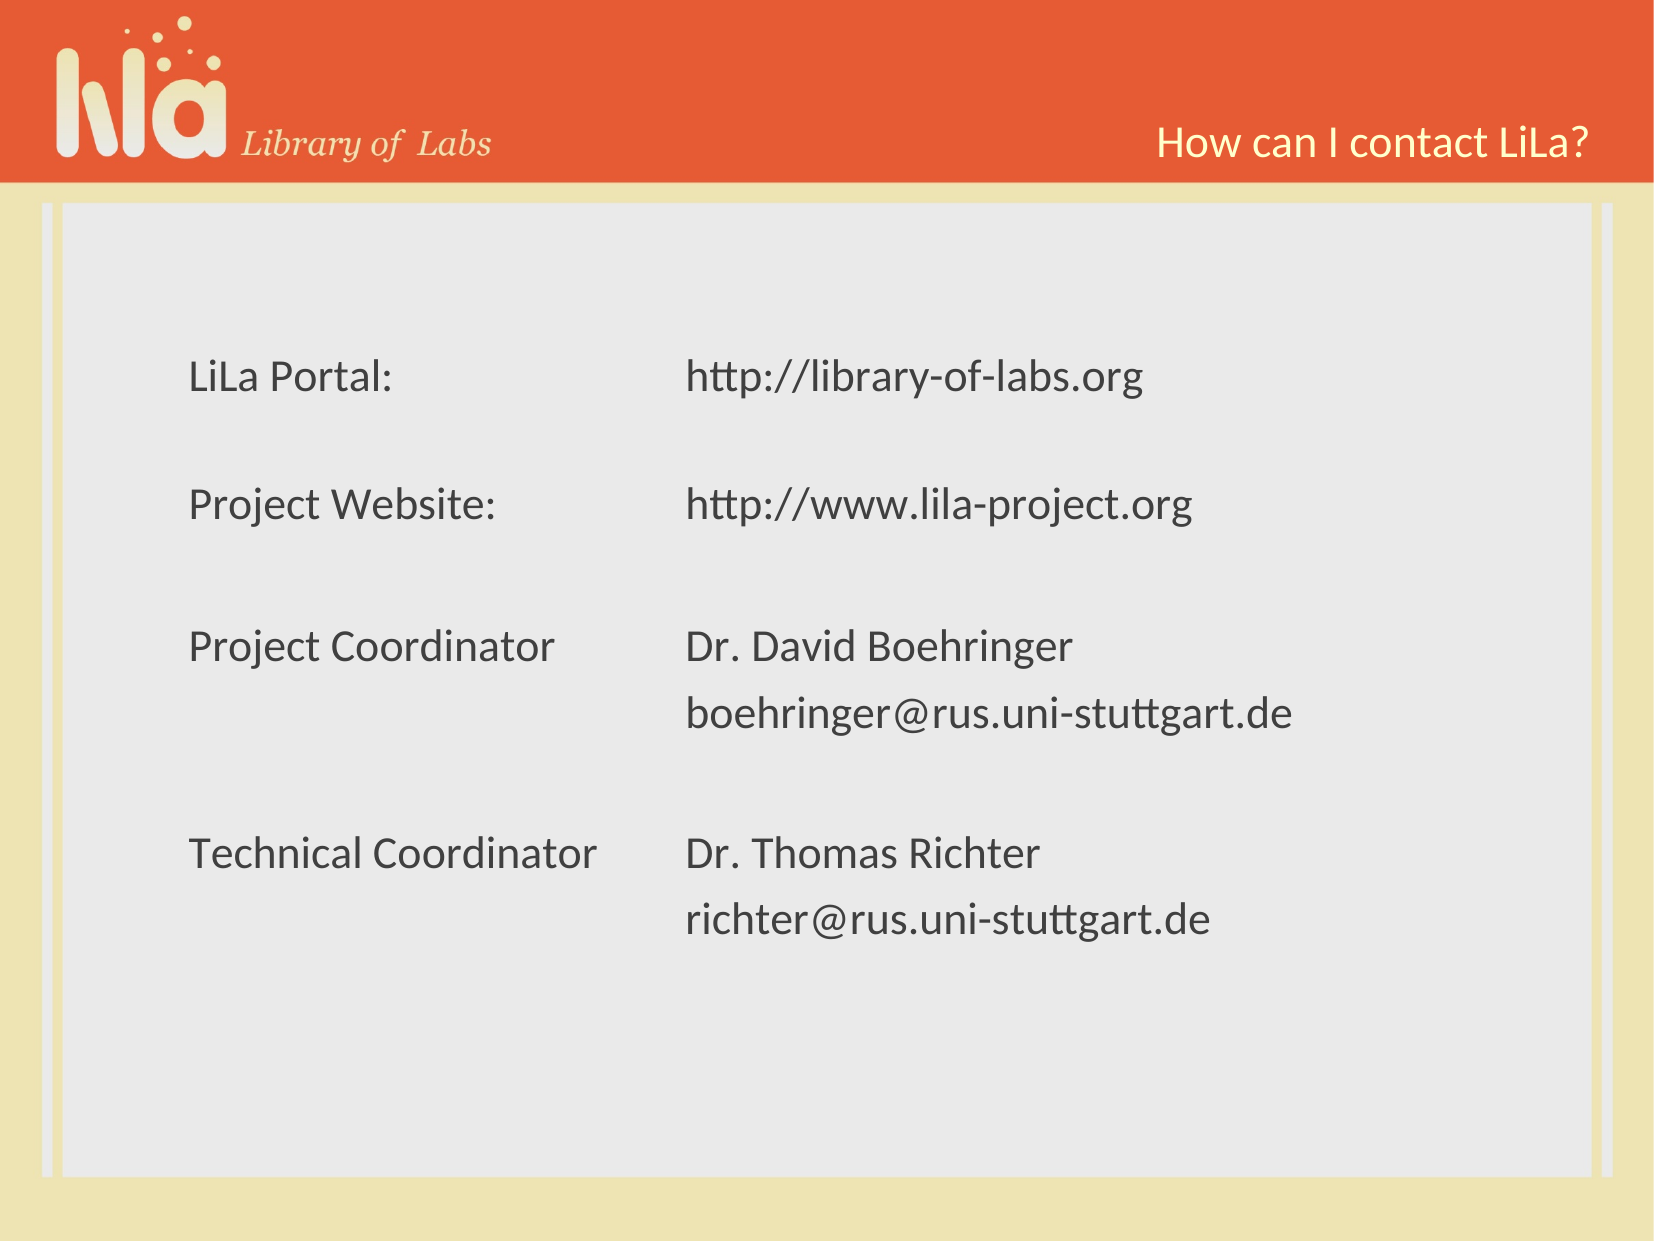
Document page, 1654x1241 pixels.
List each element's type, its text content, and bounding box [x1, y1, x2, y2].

table_cell Technical Coordinator [174, 815, 671, 1021]
table_cell Project Coordinator [174, 608, 671, 815]
list How can I contact LiLa? [744, 112, 1592, 172]
table_cell http://www.lila-project.org [671, 466, 1524, 608]
table_cell Project Website: [174, 466, 671, 608]
picture [0, 0, 1654, 1241]
table_header LiLa Portal: [174, 338, 671, 466]
table_header http://library-of-labs.org [671, 338, 1524, 466]
table_cell Dr. Thomas Richter richter@rus.uni-stuttgart.de [671, 815, 1524, 1021]
table_cell Dr. David Boehringer boehringer@rus.uni-stuttgart.de [671, 608, 1524, 815]
